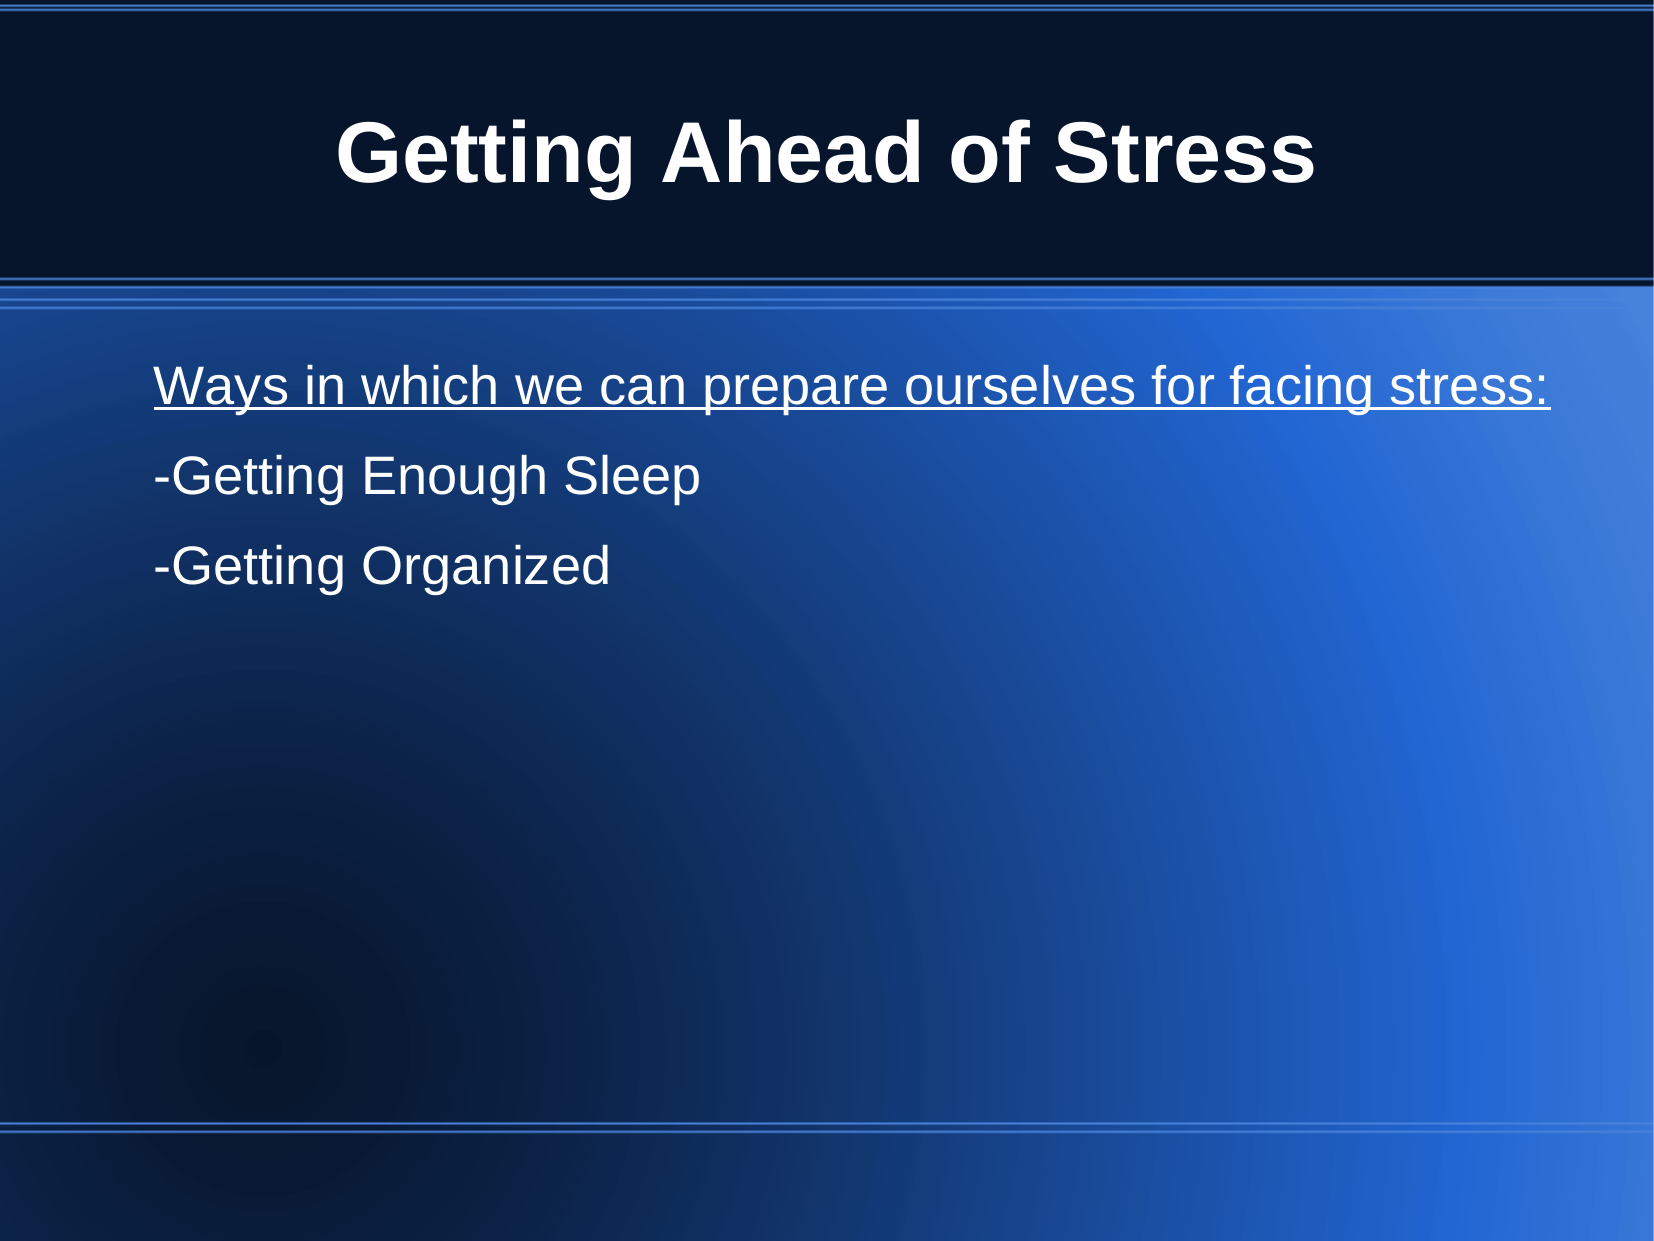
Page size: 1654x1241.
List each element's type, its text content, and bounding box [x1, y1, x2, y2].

title Getting Ahead of Stress [82, 49, 1571, 257]
list Ways in which we can prepare ourselves for facing stress: -Getting Enough Sleep -Getting Organized [82, 355, 1571, 1058]
picture [0, 0, 1654, 1241]
